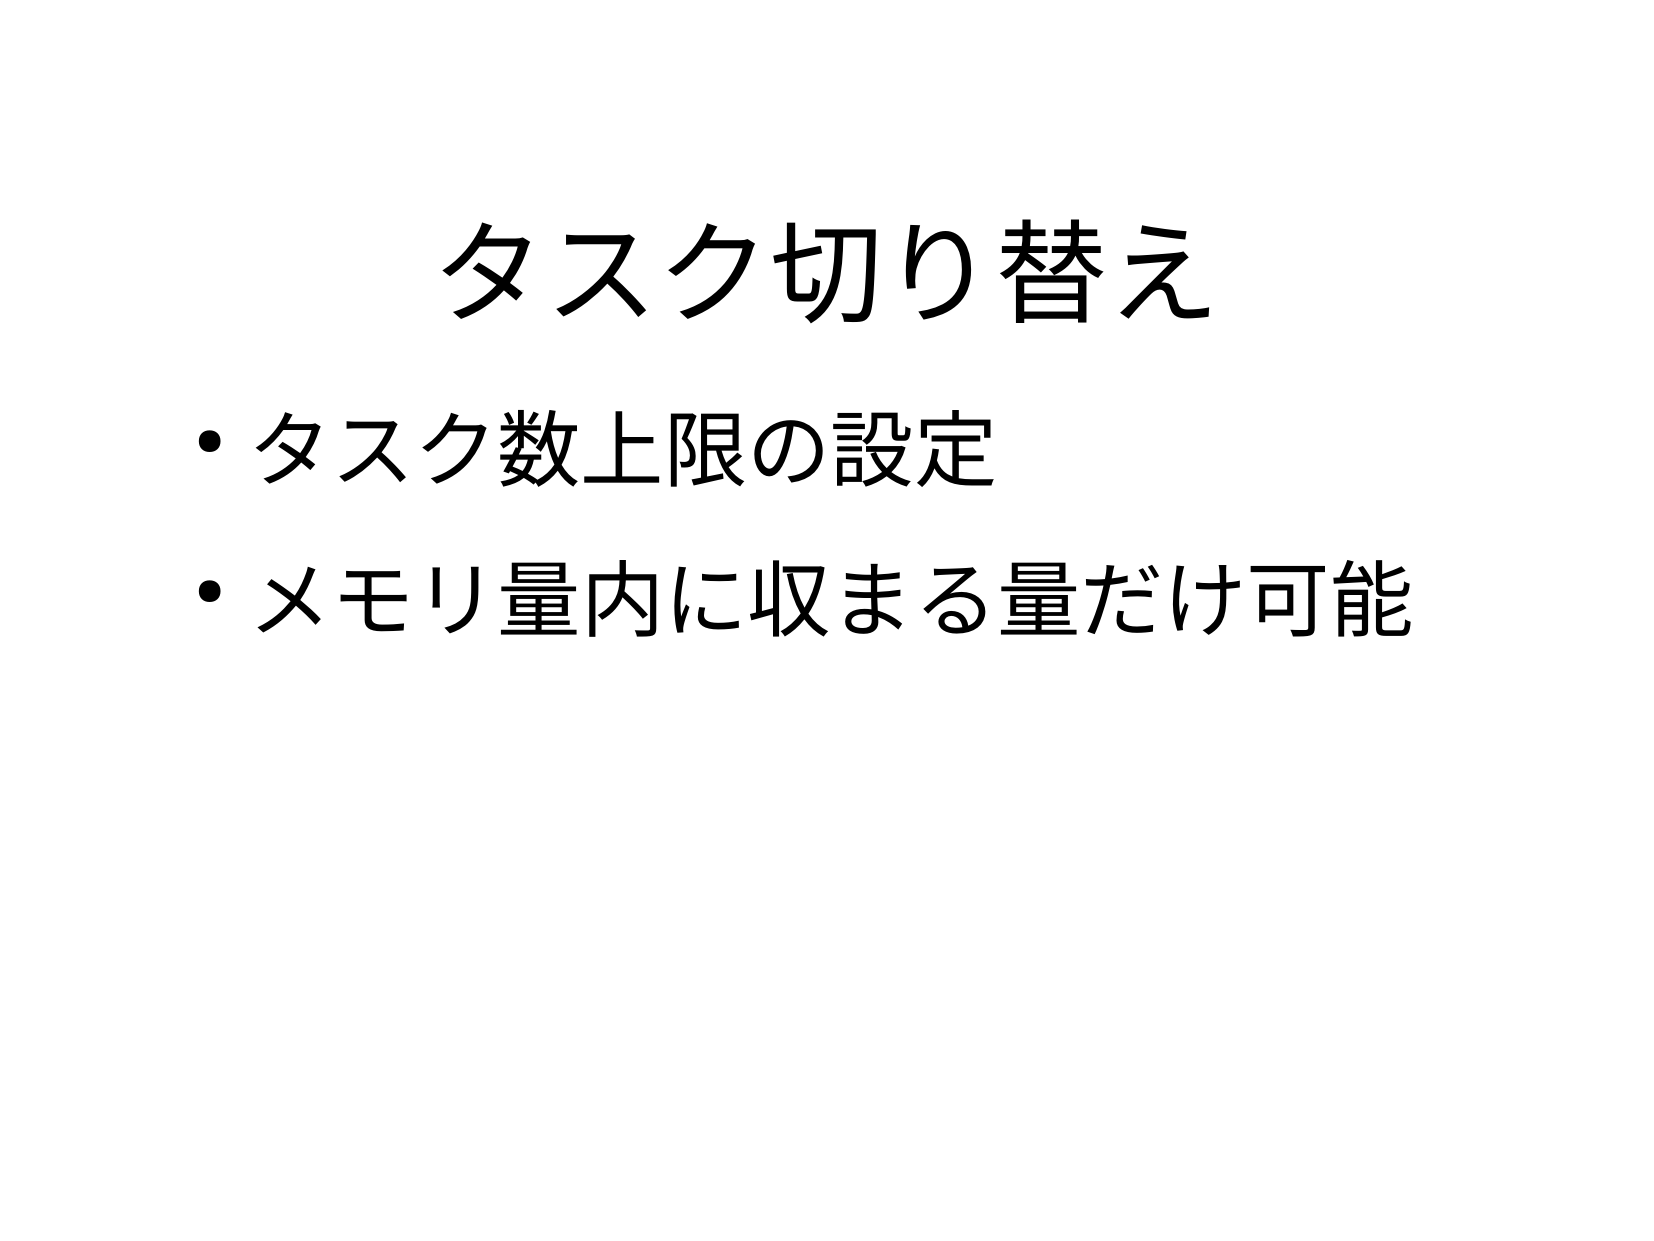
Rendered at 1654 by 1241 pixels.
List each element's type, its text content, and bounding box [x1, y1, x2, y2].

title タスク切り替え [82, 161, 1571, 369]
list タスク数上限の設定 メモリ量内に収まる量だけ可能 [177, 383, 1571, 1104]
